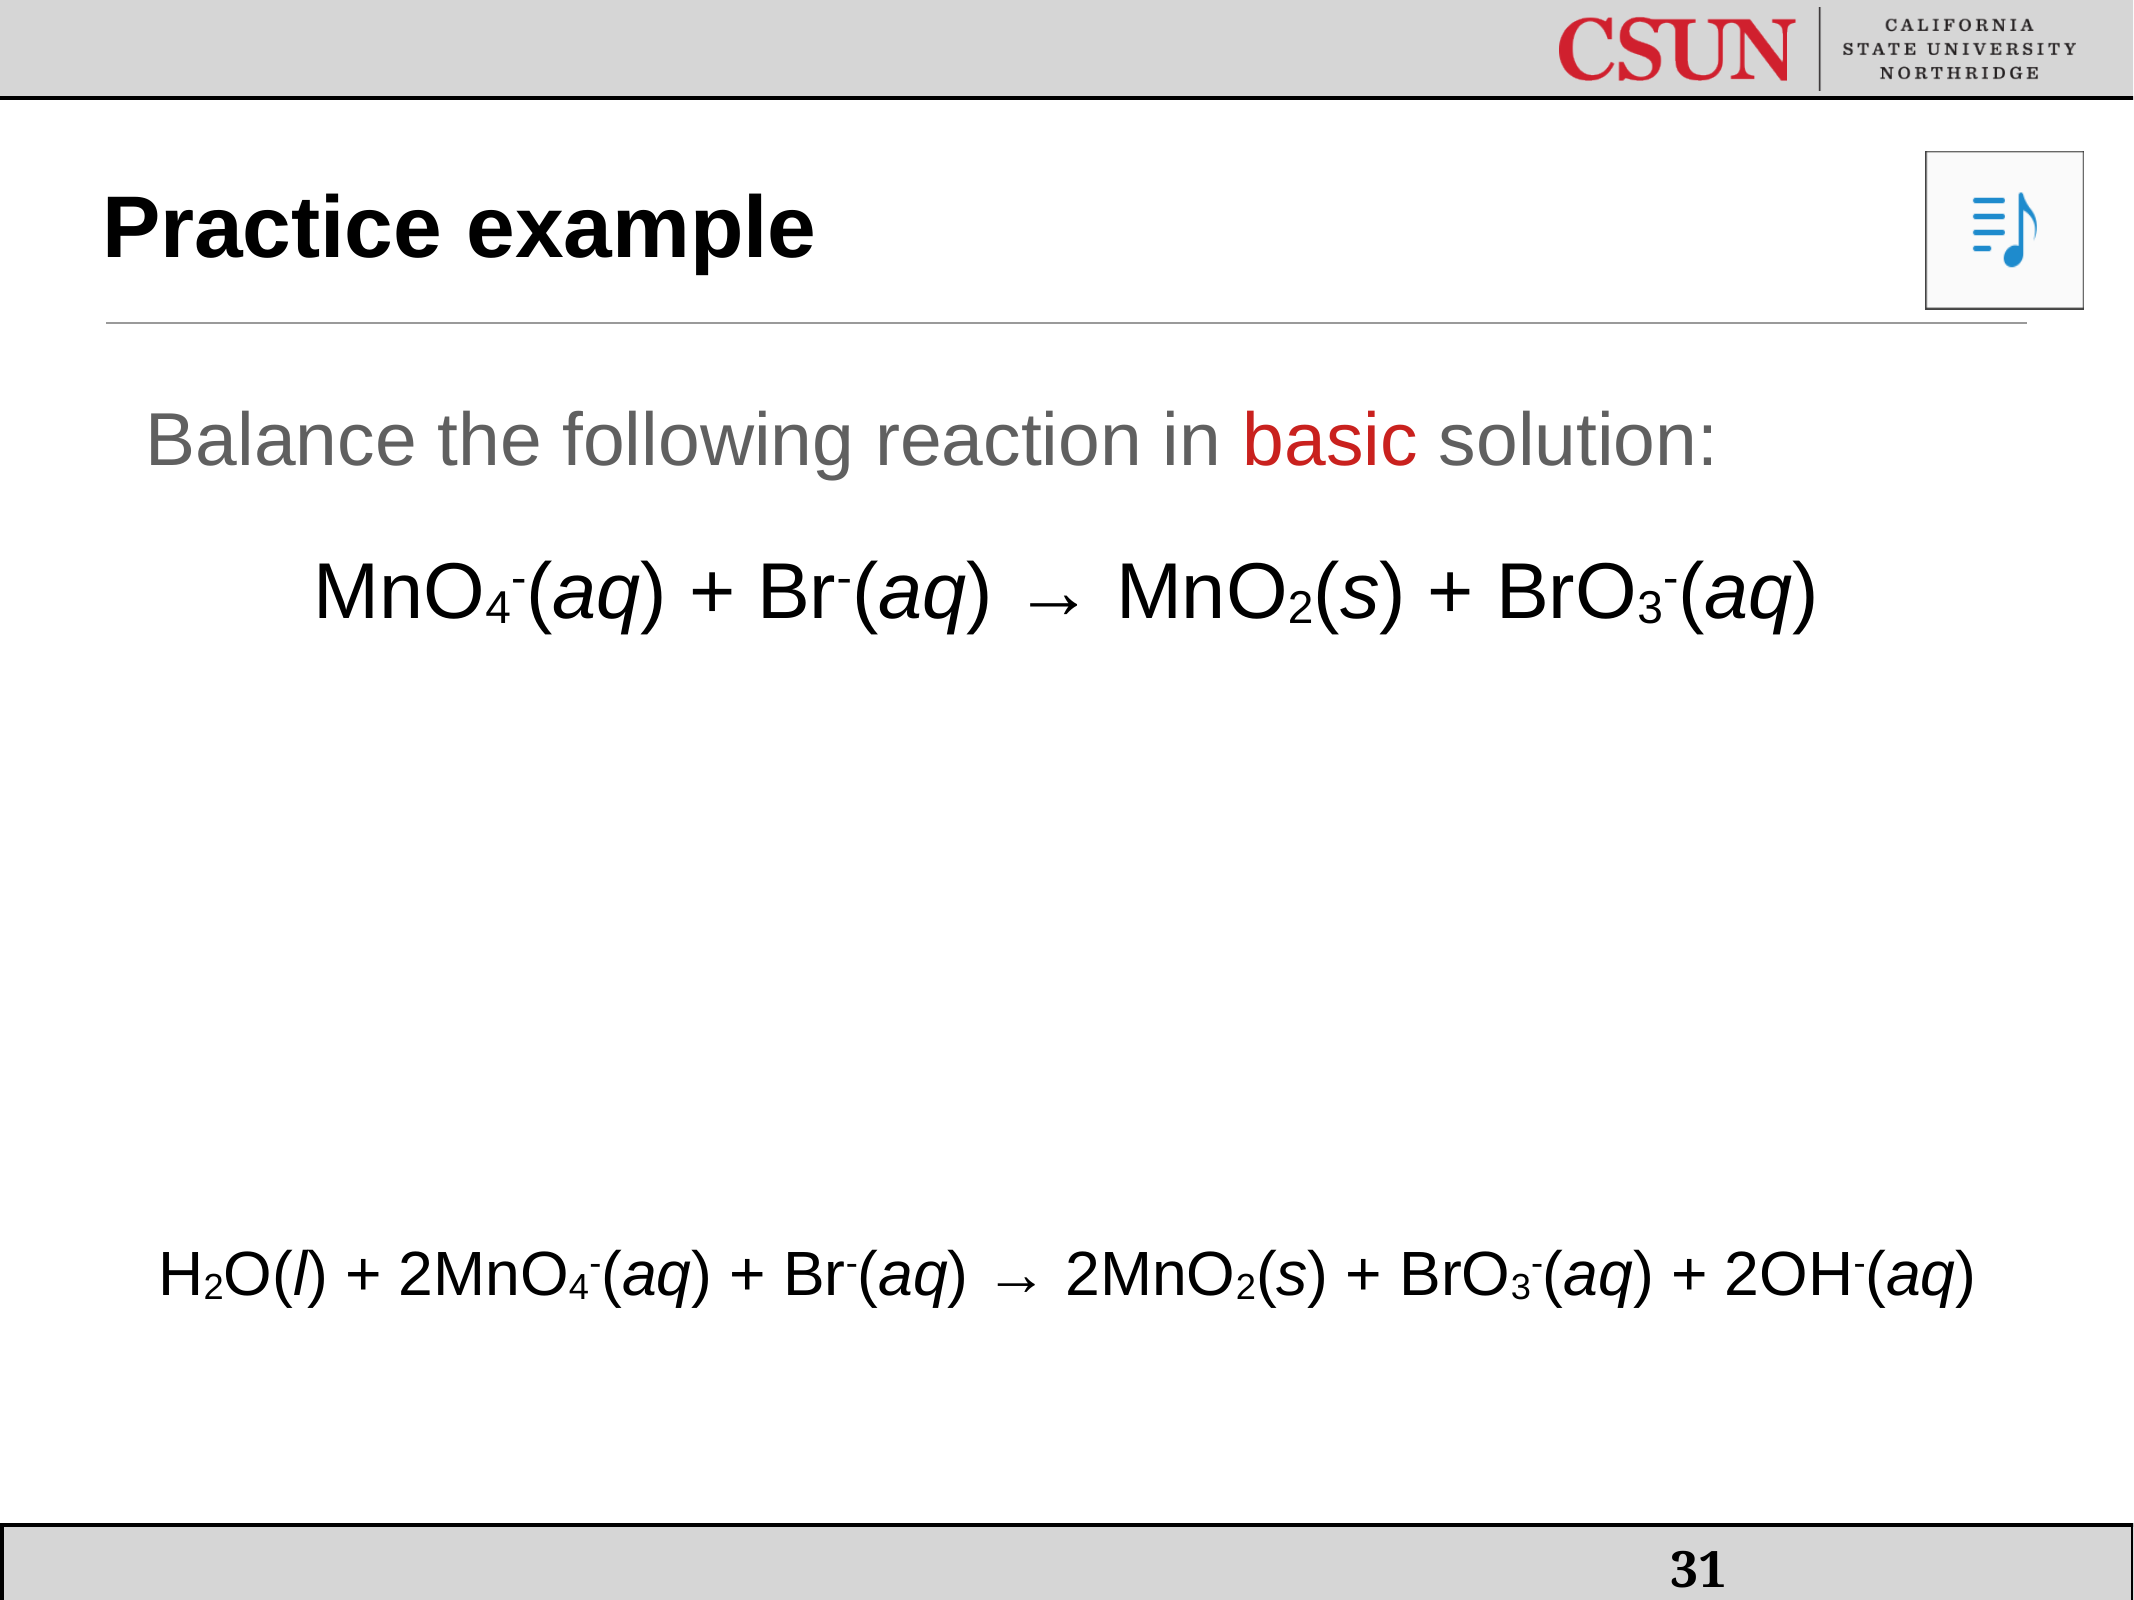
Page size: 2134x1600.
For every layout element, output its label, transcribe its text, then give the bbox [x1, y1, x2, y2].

list Balance the following reaction in basic solution: [93, 382, 2040, 520]
text_box MnO4-(aq) + Br-(aq) → MnO2(s) + BrO3-(aq) [305, 531, 1828, 644]
title Practice example [93, 104, 2040, 284]
text_box [1924, 150, 2086, 311]
picture [1559, 7, 2076, 91]
text_box H2O(l) + 2MnO4-(aq) + Br-(aq) → 2MnO2(s) + BrO3-(aq) + 2OH-(aq) [36, 1224, 2099, 1317]
